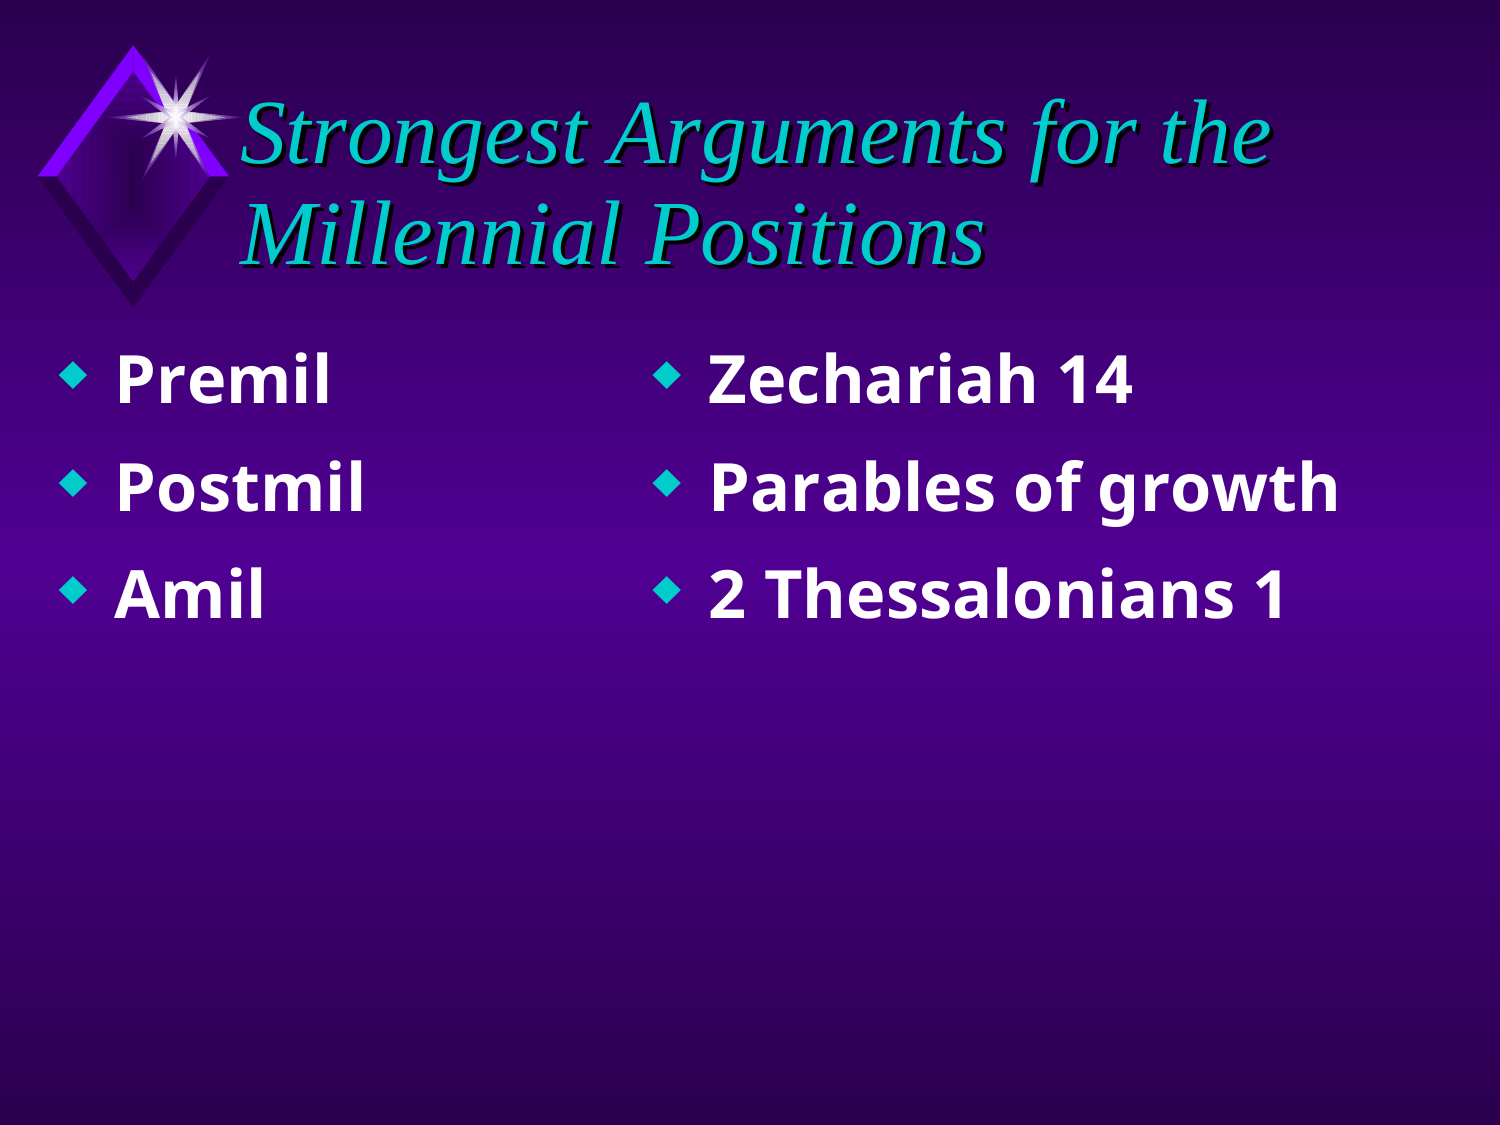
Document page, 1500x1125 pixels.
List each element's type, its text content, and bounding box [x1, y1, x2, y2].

list Zechariah 14 Parables of growth 2 Thessalonians 1 [713, 324, 1431, 1026]
title Strongest Arguments for the Millennial Positions [224, 73, 1388, 293]
list Premil Postmil Amil [43, 324, 713, 1026]
